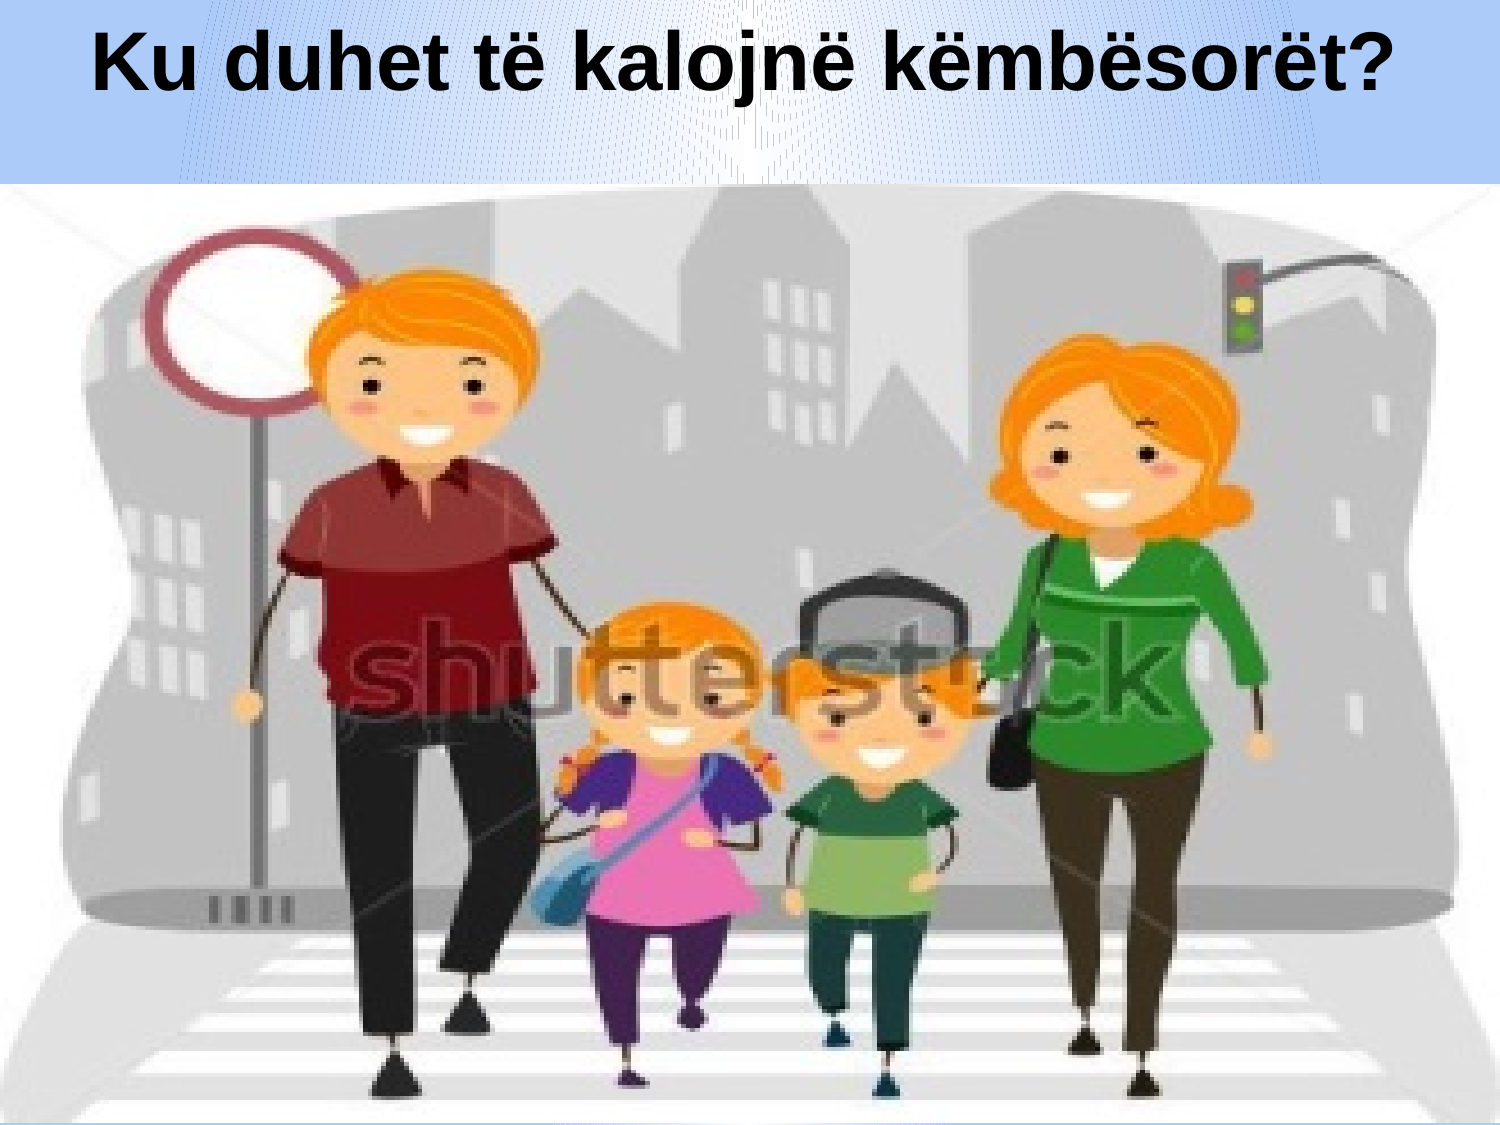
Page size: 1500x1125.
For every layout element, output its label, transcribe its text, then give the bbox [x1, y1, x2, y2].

text_box Ku duhet të kalojnë këmbësorët? [0, 0, 1500, 184]
picture [0, 184, 1500, 1123]
